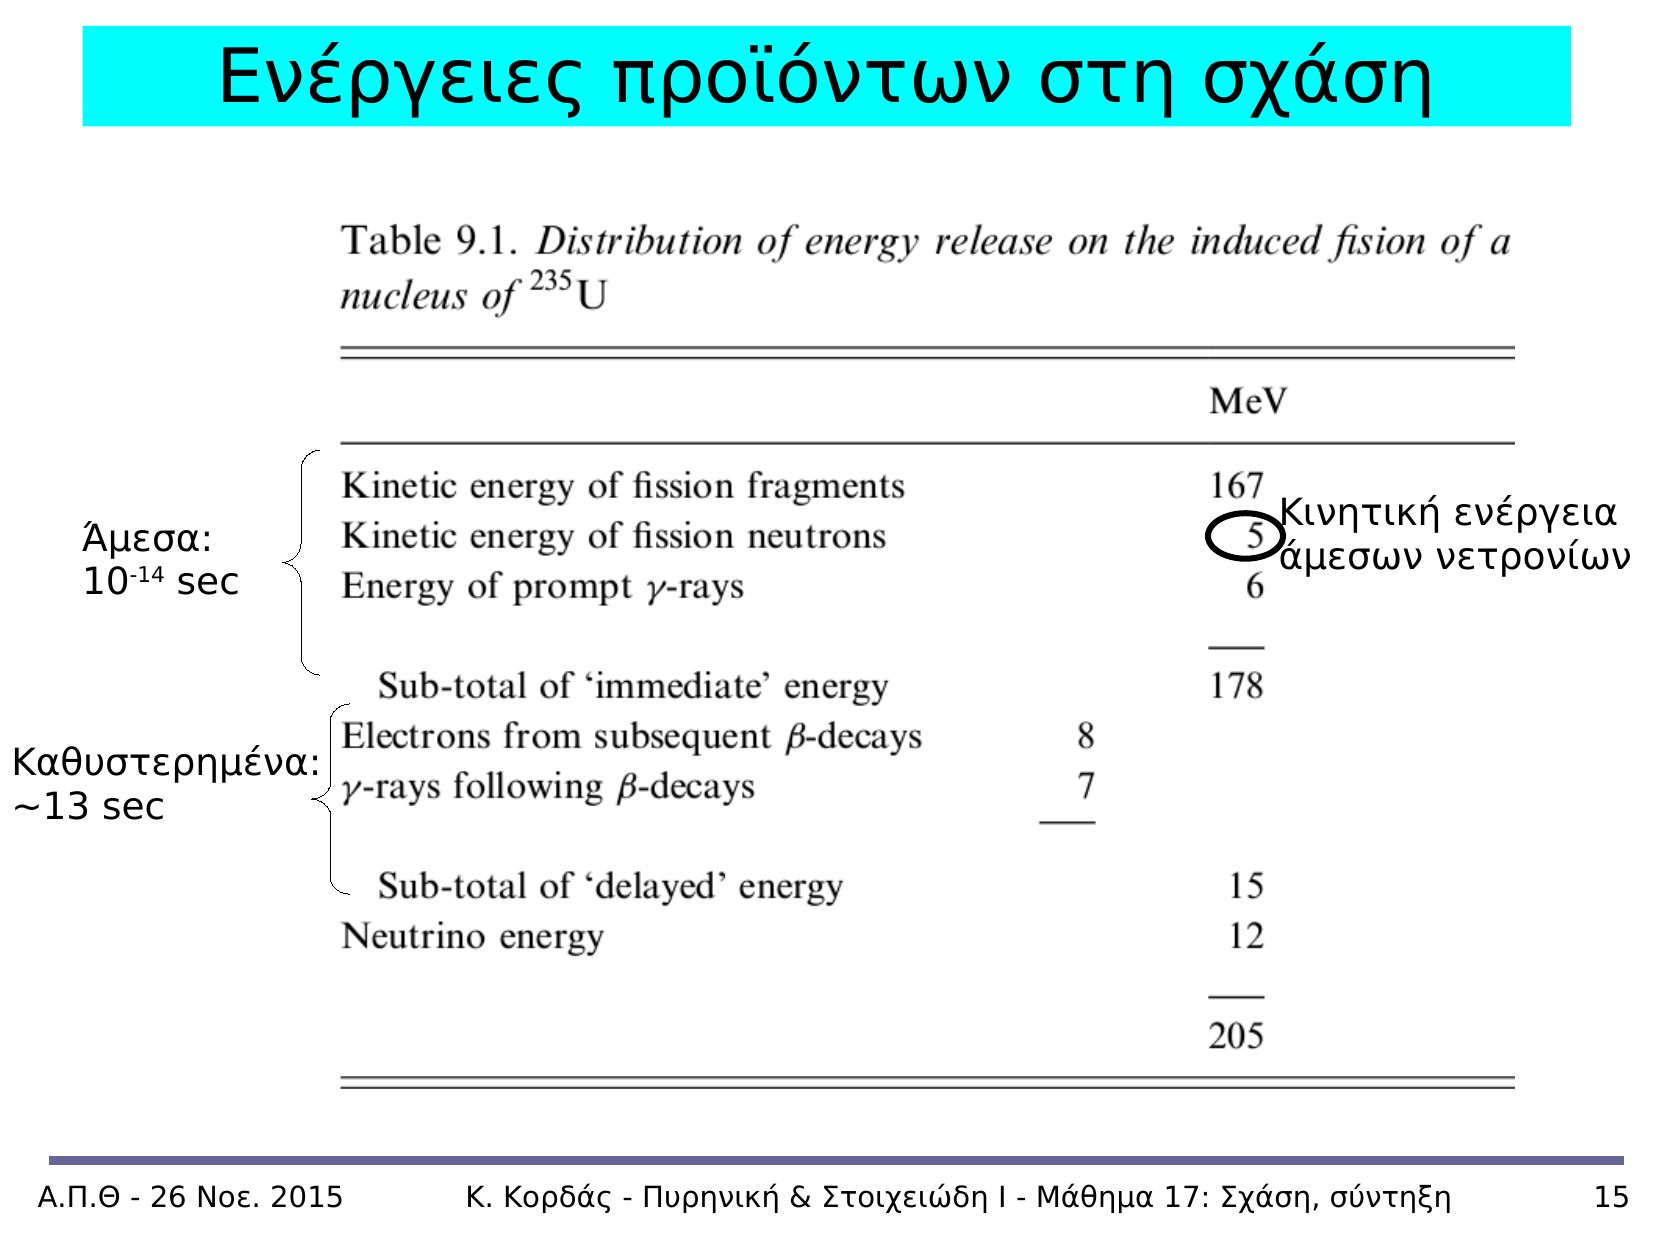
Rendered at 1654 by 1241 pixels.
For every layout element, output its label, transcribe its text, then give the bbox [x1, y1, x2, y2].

picture [1212, 517, 1263, 555]
text_box Καθυστερημένα: ~13 sec [0, 733, 349, 837]
picture [336, 215, 1515, 1100]
title Ενέργειες προϊόντων στη σχάση [82, 25, 1571, 127]
text_box Κινητική ενέργεια άμεσων νετρονίων [1263, 483, 1648, 587]
text_box Άμεσα: 10-14 sec [67, 509, 255, 614]
